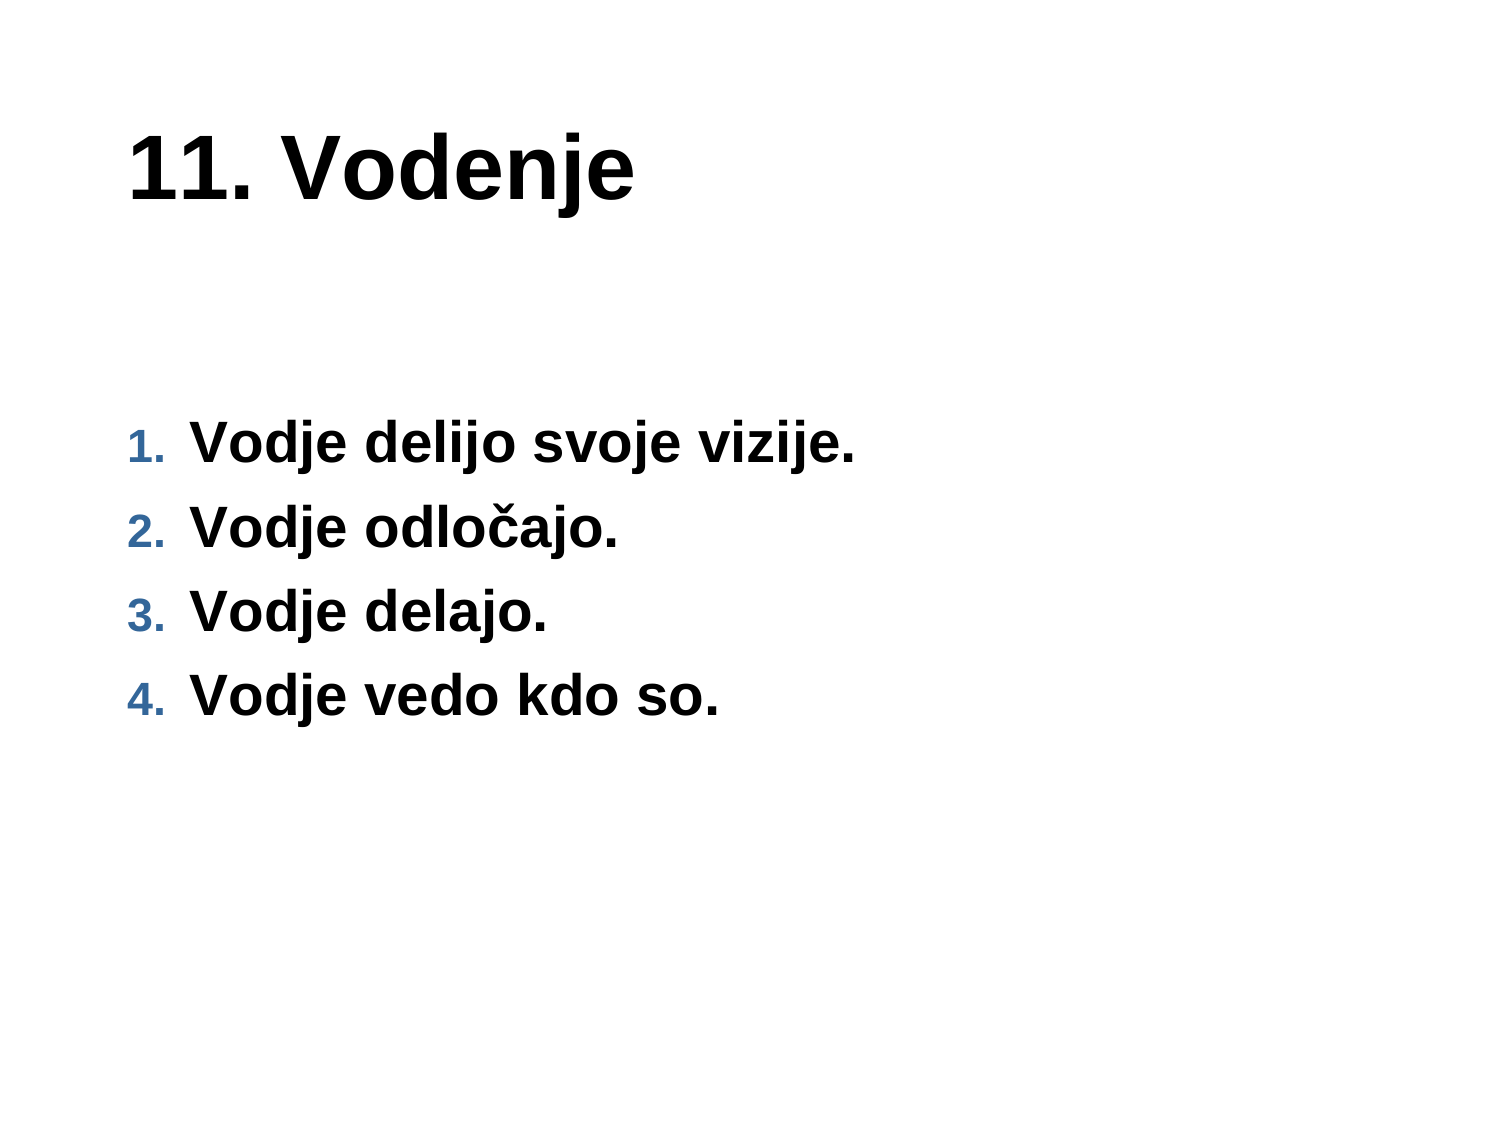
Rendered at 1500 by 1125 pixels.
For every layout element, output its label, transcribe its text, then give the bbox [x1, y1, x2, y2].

title 11. Vodenje [112, 37, 1388, 225]
list Vodje delijo svoje vizije. Vodje odločajo. Vodje delajo. Vodje vedo kdo so. [112, 312, 1388, 988]
